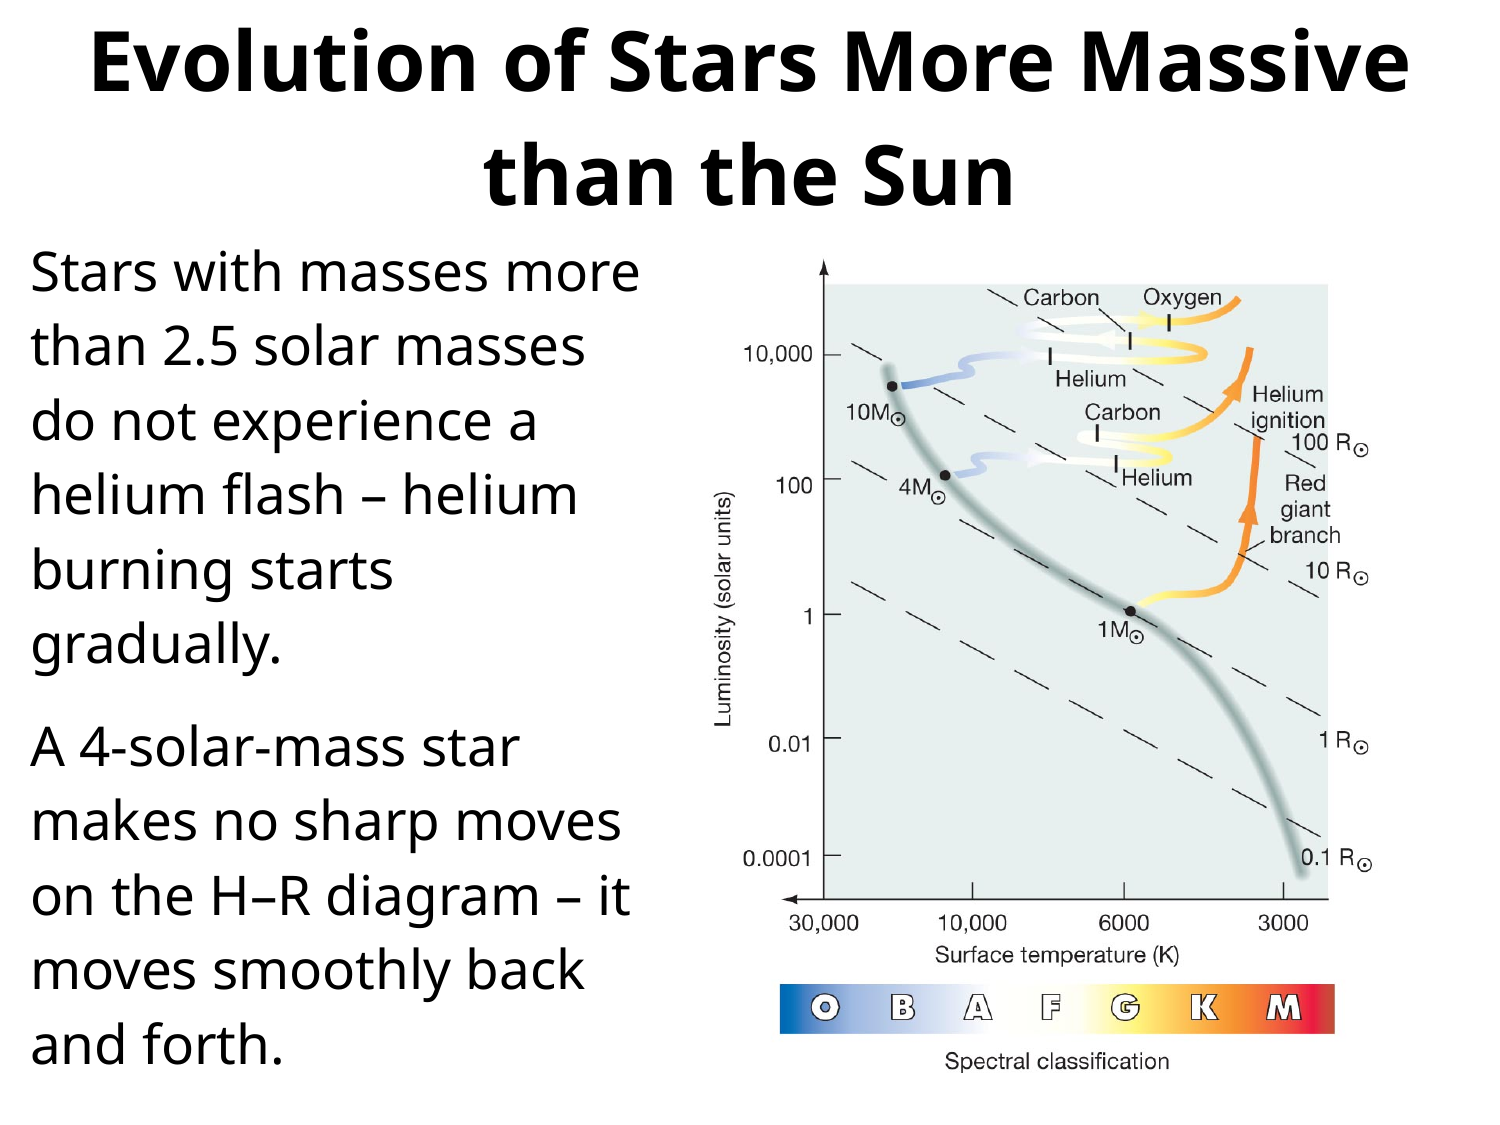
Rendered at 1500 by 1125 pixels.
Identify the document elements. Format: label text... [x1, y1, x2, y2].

picture [708, 254, 1378, 1075]
title Evolution of Stars More Massive than the Sun [30, 19, 1471, 214]
list Stars with masses more than 2.5 solar masses do not experience a helium flash – helium burning starts gradually. A 4-solar-mass star makes no sharp moves on the H–R diagram – it moves smoothly back and forth. [30, 232, 646, 1096]
